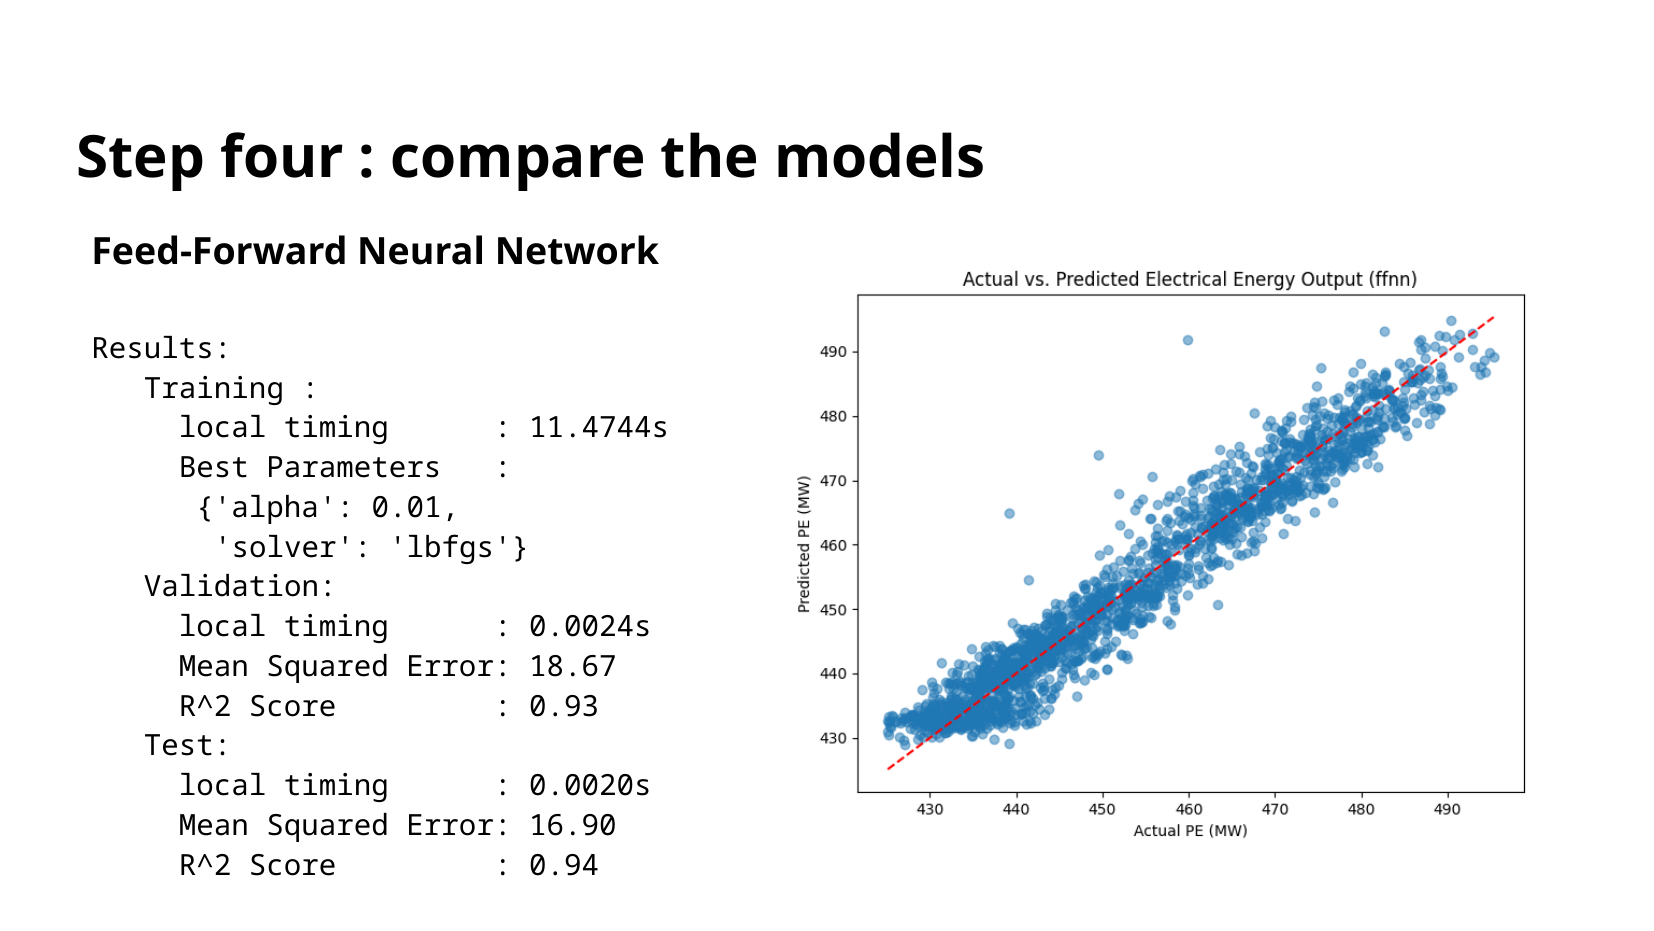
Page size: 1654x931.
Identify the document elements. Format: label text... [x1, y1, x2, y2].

title Step four : compare the models [76, 76, 1565, 217]
picture [750, 217, 1610, 863]
text_box Feed-Forward Neural Network Results: Training : local timing : 11.4744s Best Parameters : {'alpha': 0.01, 'solver': 'lbfgs'} Validation: local timing : 0.0024s Mean Squared Error: 18.67 R^2 Score : 0.93 Test: local timing : 0.0020s Mean Squared Error: 16.90 R^2 Score : 0.94 [76, 217, 751, 931]
